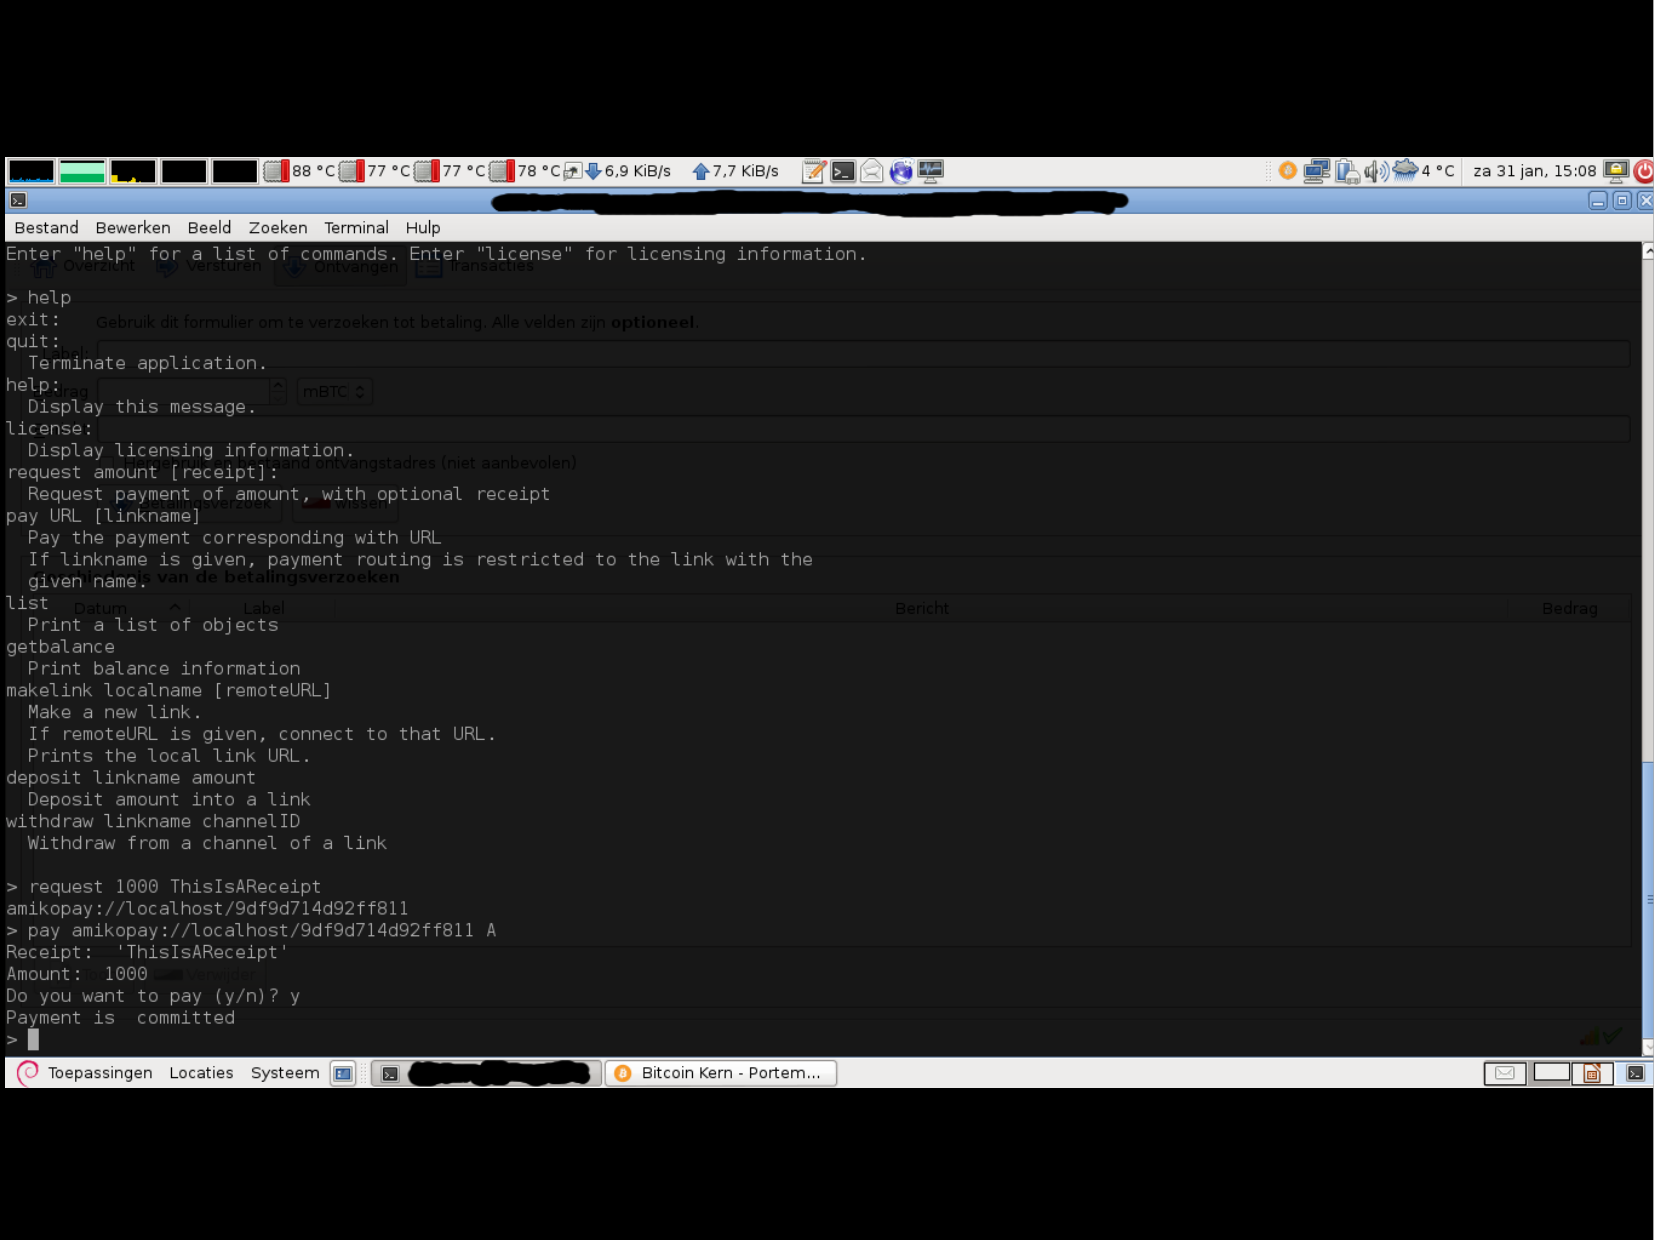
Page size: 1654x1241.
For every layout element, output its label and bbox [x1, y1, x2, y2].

picture [5, 157, 1654, 1088]
